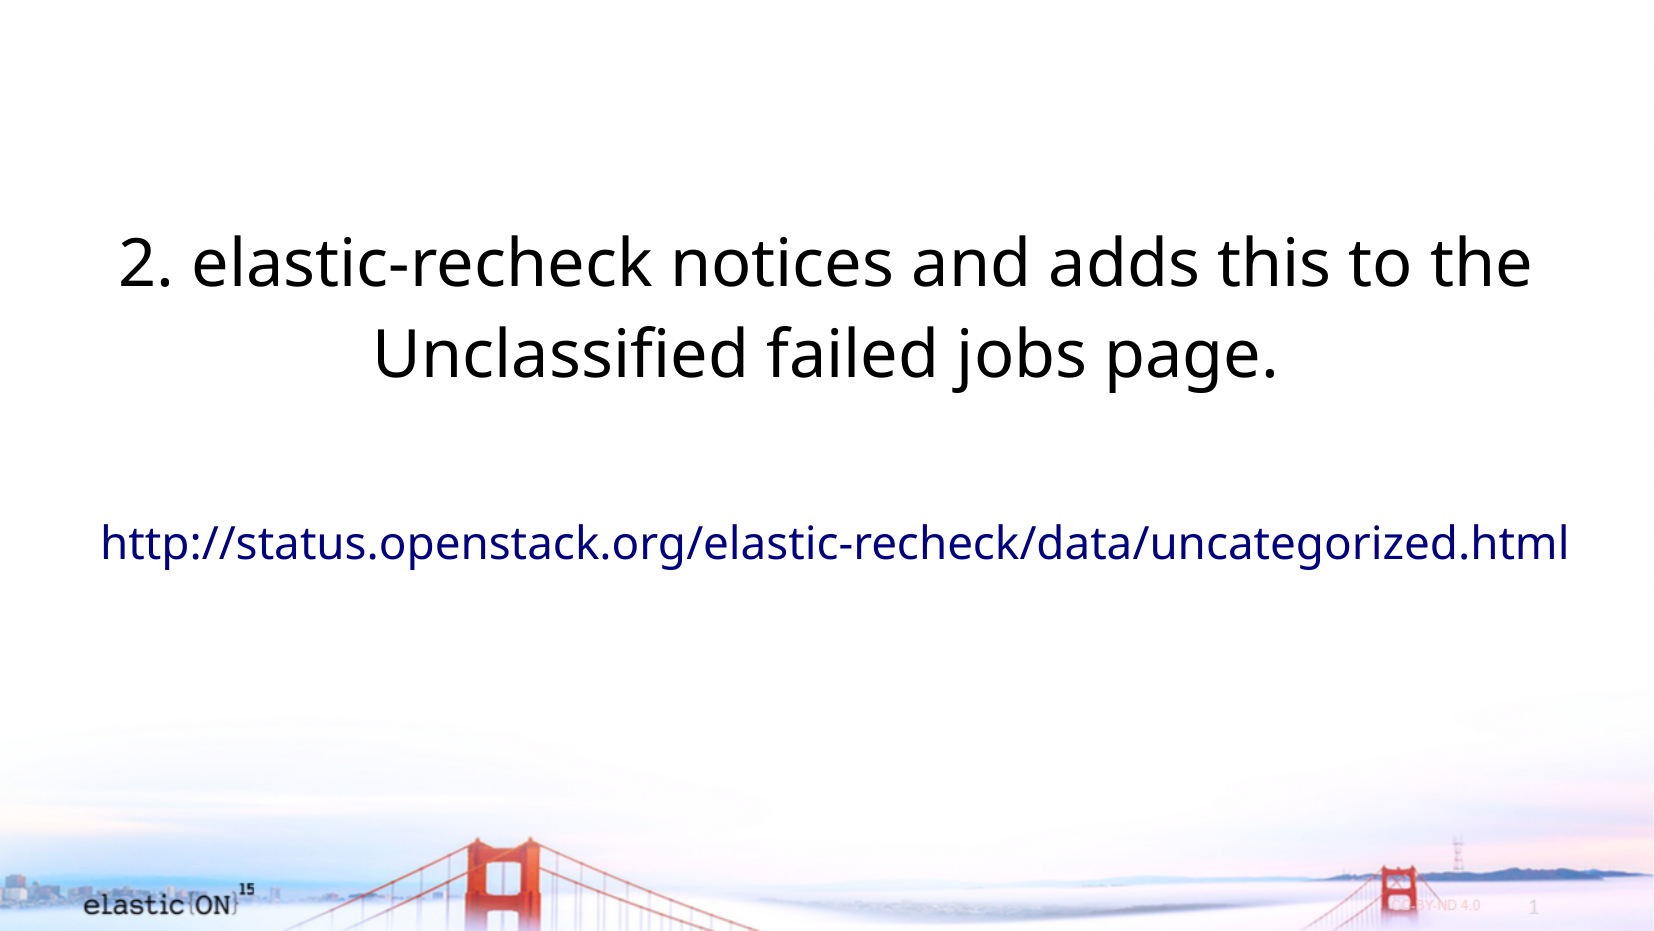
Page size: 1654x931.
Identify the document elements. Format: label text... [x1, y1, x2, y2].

subtitle 2. elastic-recheck notices and adds this to the Unclassified failed jobs page. http://status.openstack.org/elastic-recheck/data/uncategorized.html [82, 37, 1571, 758]
picture [0, 0, 1654, 931]
